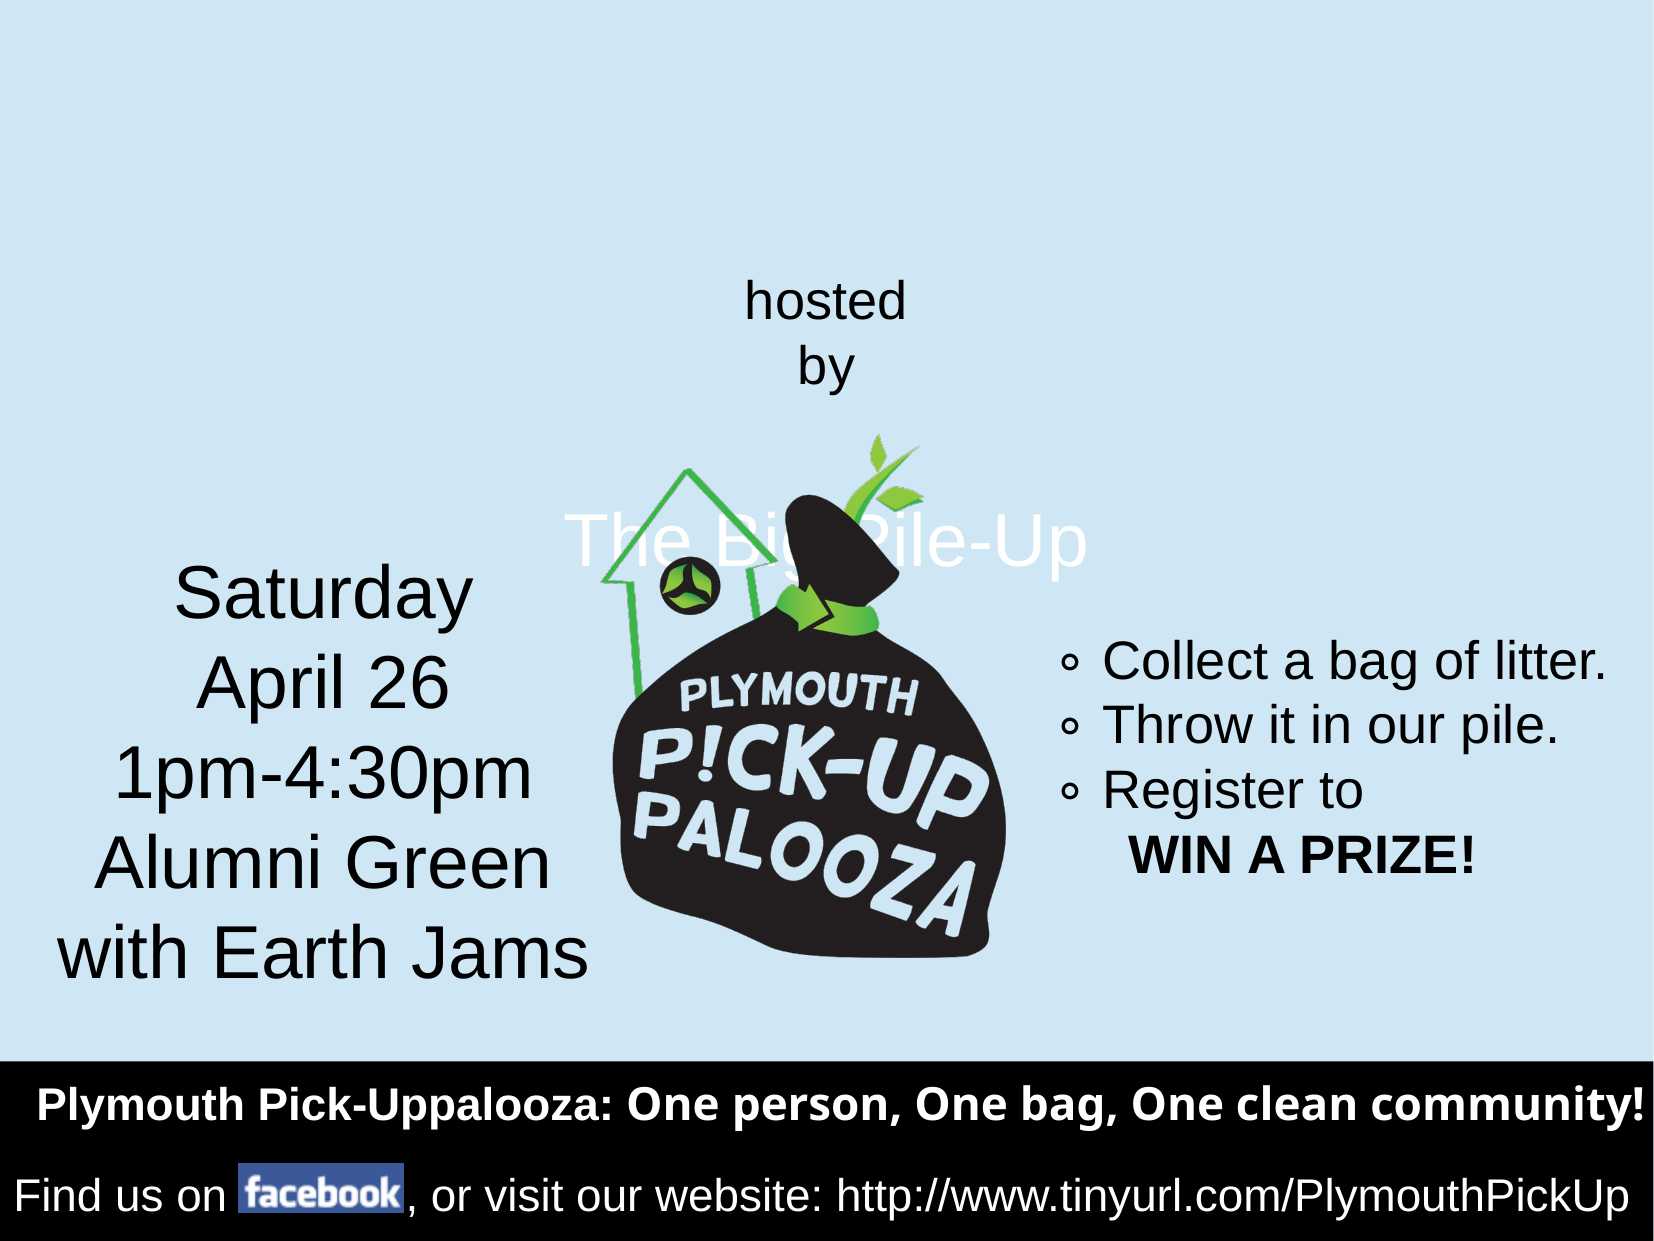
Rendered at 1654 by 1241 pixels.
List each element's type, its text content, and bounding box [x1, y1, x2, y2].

text_box hosted by [730, 258, 924, 395]
text_box Plymouth Pick-Uppalooza: One person, One bag, One clean community! [21, 1067, 1632, 1146]
text_box Saturday April 26 1pm-4:30pm Alumni Green with Earth Jams [42, 535, 606, 971]
text_box [0, 1061, 1654, 1158]
picture [238, 1163, 404, 1213]
text_box Find us on , or visit our website: http://www.tinyurl.com/PlymouthPickUp [0, 1158, 1654, 1241]
text_box ∘ Collect a bag of litter. ∘ Throw it in our pile. ∘ Register to WIN A PRIZE! [1038, 617, 1640, 875]
picture [600, 433, 1006, 958]
